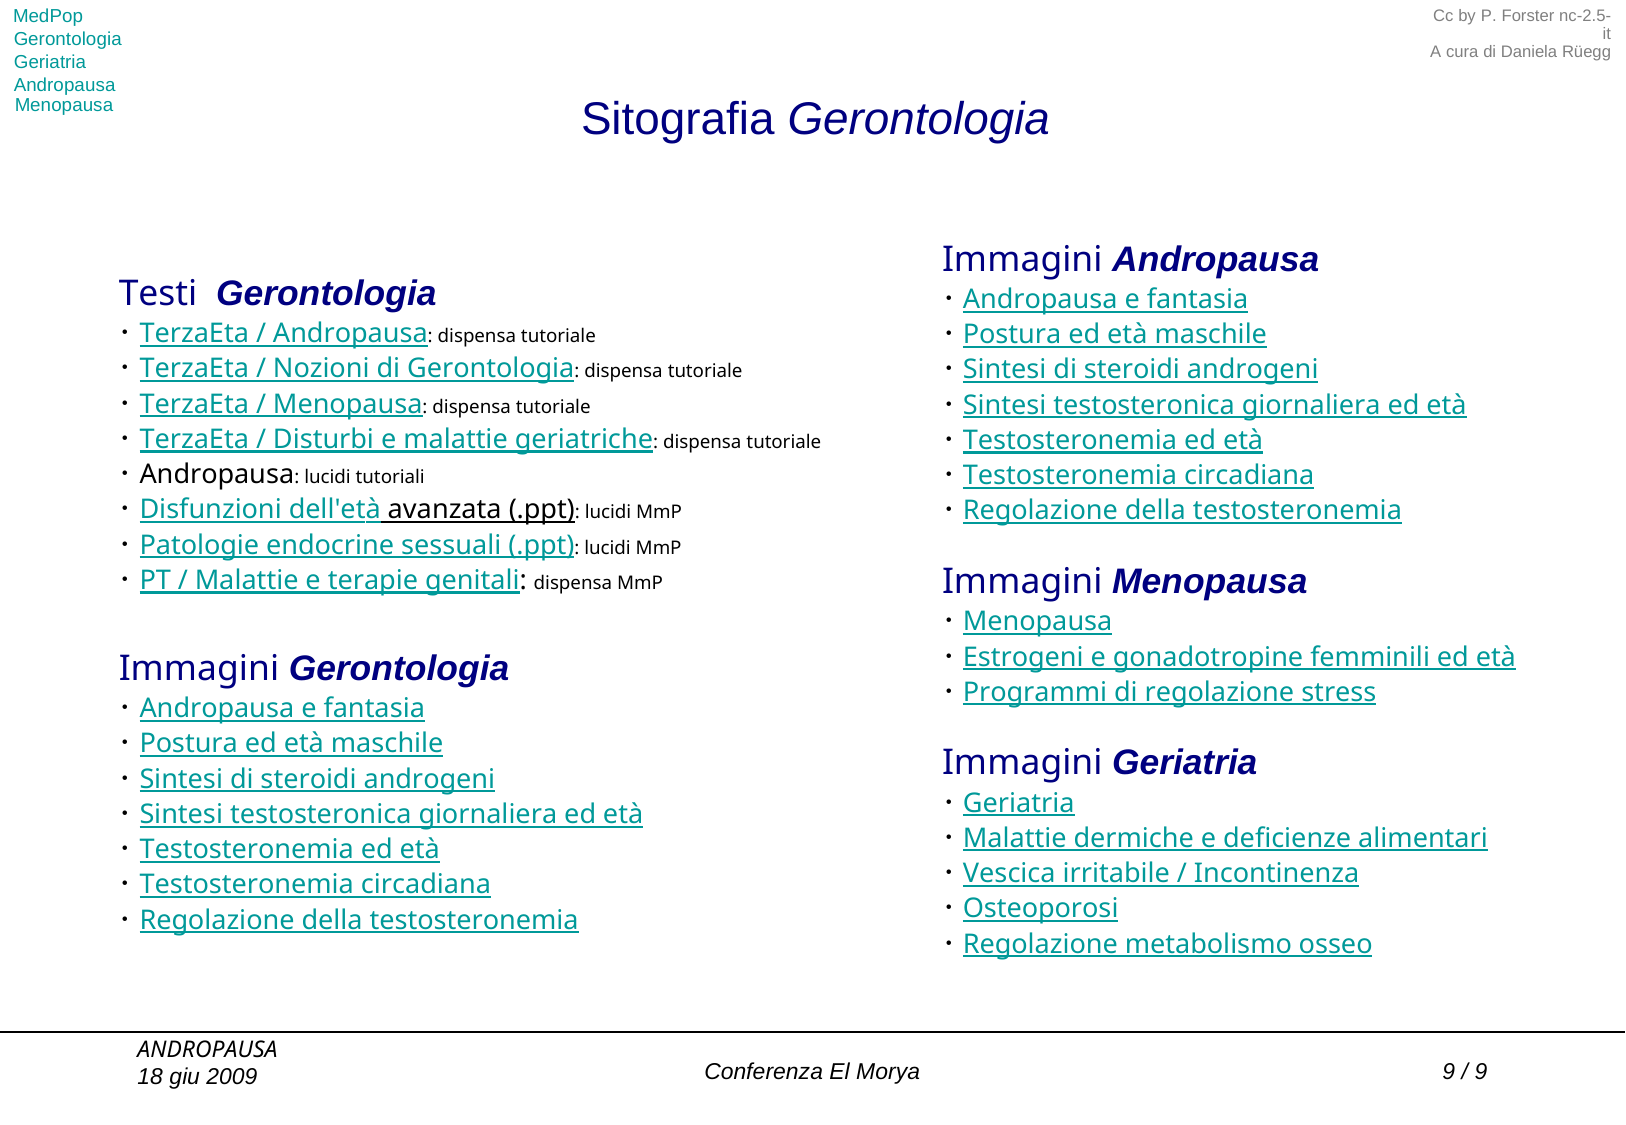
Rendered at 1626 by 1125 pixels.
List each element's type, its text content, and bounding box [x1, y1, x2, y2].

text_box Immagini Andropausa ･Andropausa e fantasia ･Postura ed età maschile ･Sintesi di steroidi androgeni ･Sintesi testosteronica giornaliera ed età ･Testosteronemia ed età ･Testosteronemia circadiana ･Regolazione della testosteronemia Immagini Menopausa ･Menopausa ･Estrogeni e gonadotropine femminili ed età ･Programmi di regolazione stress Immagini Geriatria ･Geriatria ･Malattie dermiche e deficienze alimentari ･Vescica irritabile / Incontinenza ･Osteoporosi ･Regolazione metabolismo osseo [928, 226, 1530, 968]
text_box 3 / 9 [1164, 1025, 1504, 1101]
text_box ANDROPAUSA 18 giu 2009 [121, 1025, 461, 1101]
text_box Geriatria [0, 45, 101, 80]
text_box Gerontologia [0, 22, 136, 57]
text_box Menopausa [0, 87, 145, 124]
title Sitografia Gerontologia [124, 37, 1507, 201]
text_box Andropausa [45, 67, 130, 87]
text_box Testi Gerontologia ･TerzaEta / Andropausa: dispensa tutoriale ･TerzaEta / Nozioni di Gerontologia: dispensa tutoriale ･TerzaEta / Menopausa: dispensa tutoriale ･TerzaEta / Disturbi e malattie geriatriche: dispensa tutoriale ･Andropausa: lucidi tutoriali ･Disfunzioni dell'età avanzata (.ppt): lucidi MmP ･Patologie endocrine sessuali (.ppt): lucidi MmP ･PT / Malattie e terapie genitali: dispensa MmP Immagini Gerontologia ･Andropausa e fantasia ･Postura ed età maschile ･Sintesi di steroidi androgeni ･Sintesi testosteronica giornaliera ed età ･Testosteronemia ed età ･Testosteronemia circadiana ･Regolazione della testosteronemia [104, 260, 835, 944]
text_box Conferenza El Morya [555, 1025, 1070, 1101]
